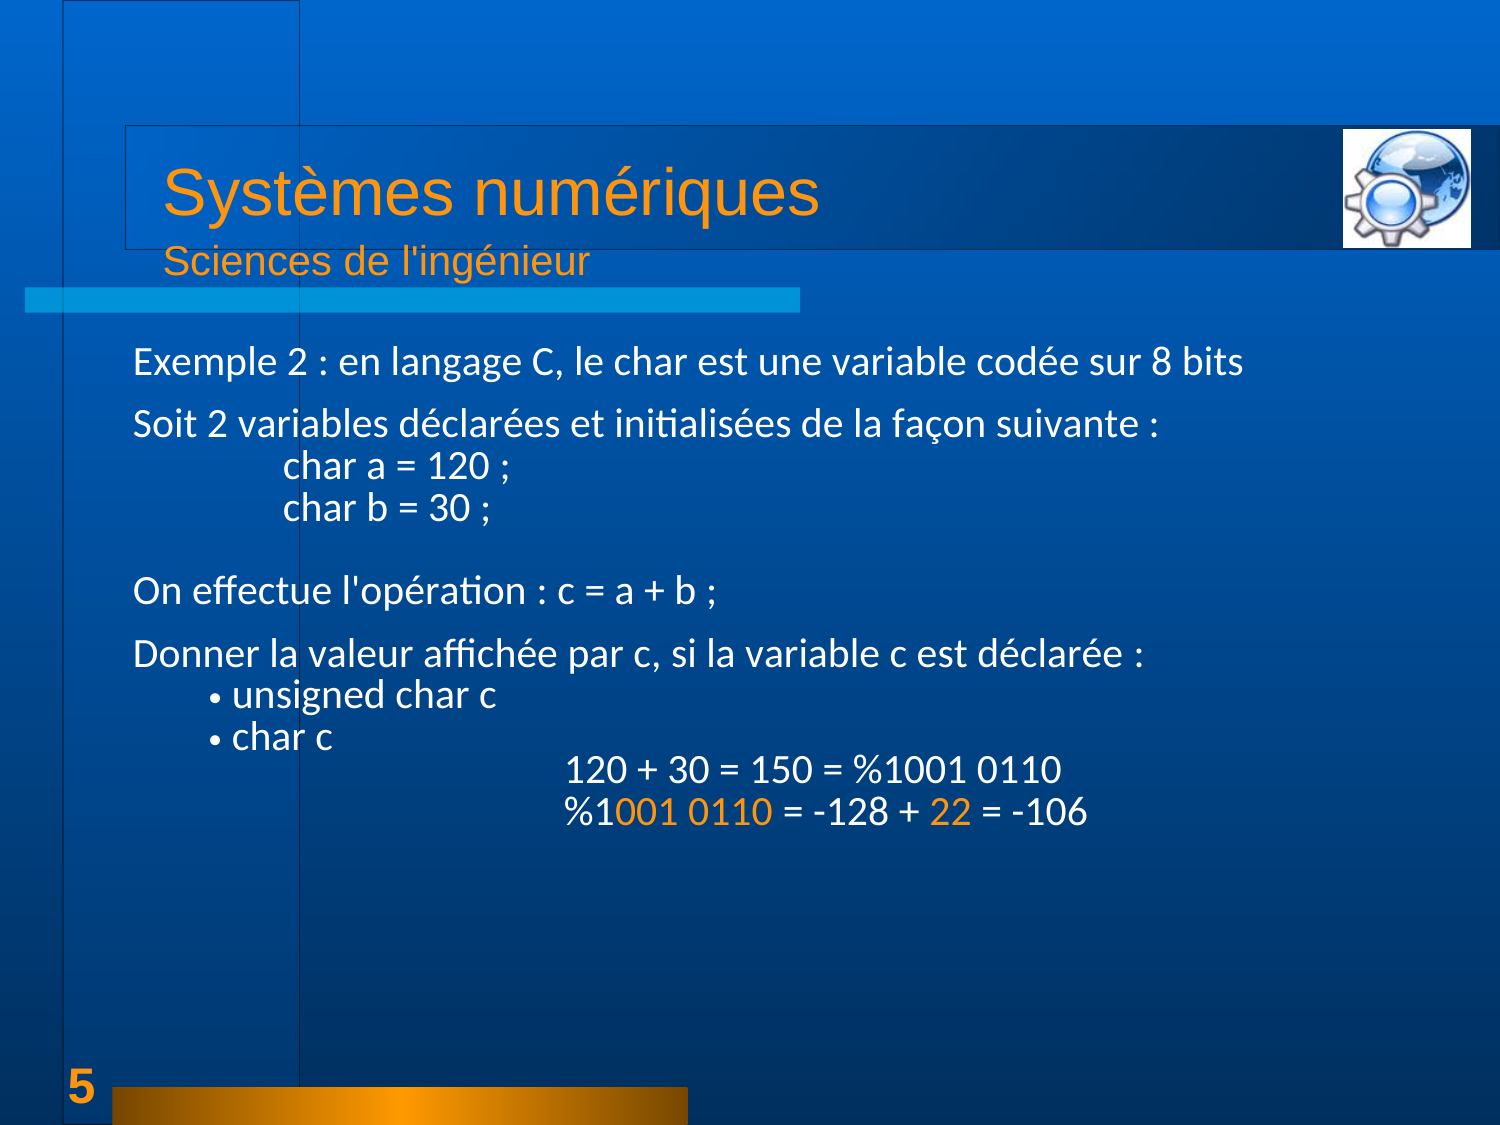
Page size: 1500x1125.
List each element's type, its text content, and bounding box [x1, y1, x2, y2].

picture [1343, 129, 1471, 248]
text_box 120 + 30 = 150 = %1001 0110 %1001 0110 = -128 + 22 = -106 [549, 745, 1111, 863]
text_box Exemple 2 : en langage C, le char est une variable codée sur 8 bits Soit 2 variables déclarées et initialisées de la façon suivante : char a = 120 ; char b = 30 ; On effectue l'opération : c = a + b ; Donner la valeur affichée par c, si la variable c est déclarée : unsigned char c char c [118, 336, 1477, 862]
